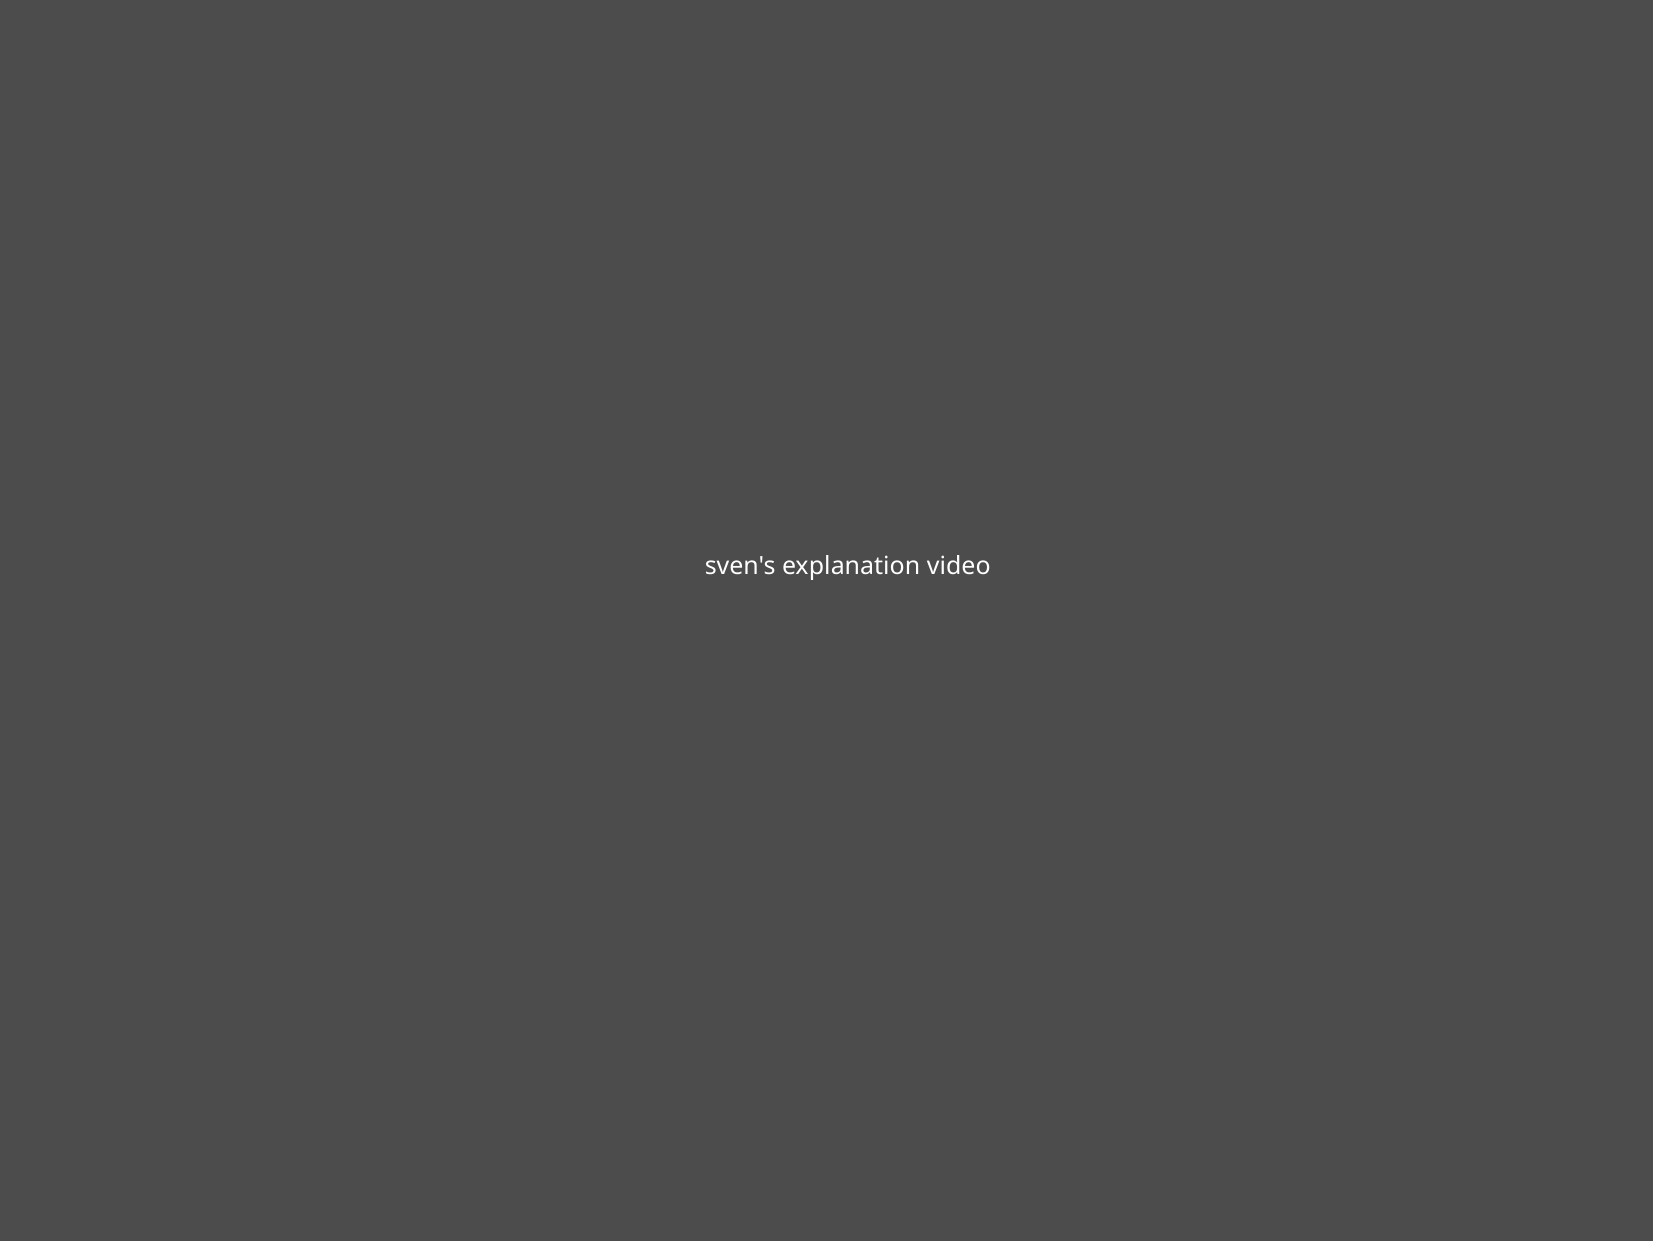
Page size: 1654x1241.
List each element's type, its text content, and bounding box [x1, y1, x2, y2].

text_box sven's explanation video [690, 540, 983, 586]
